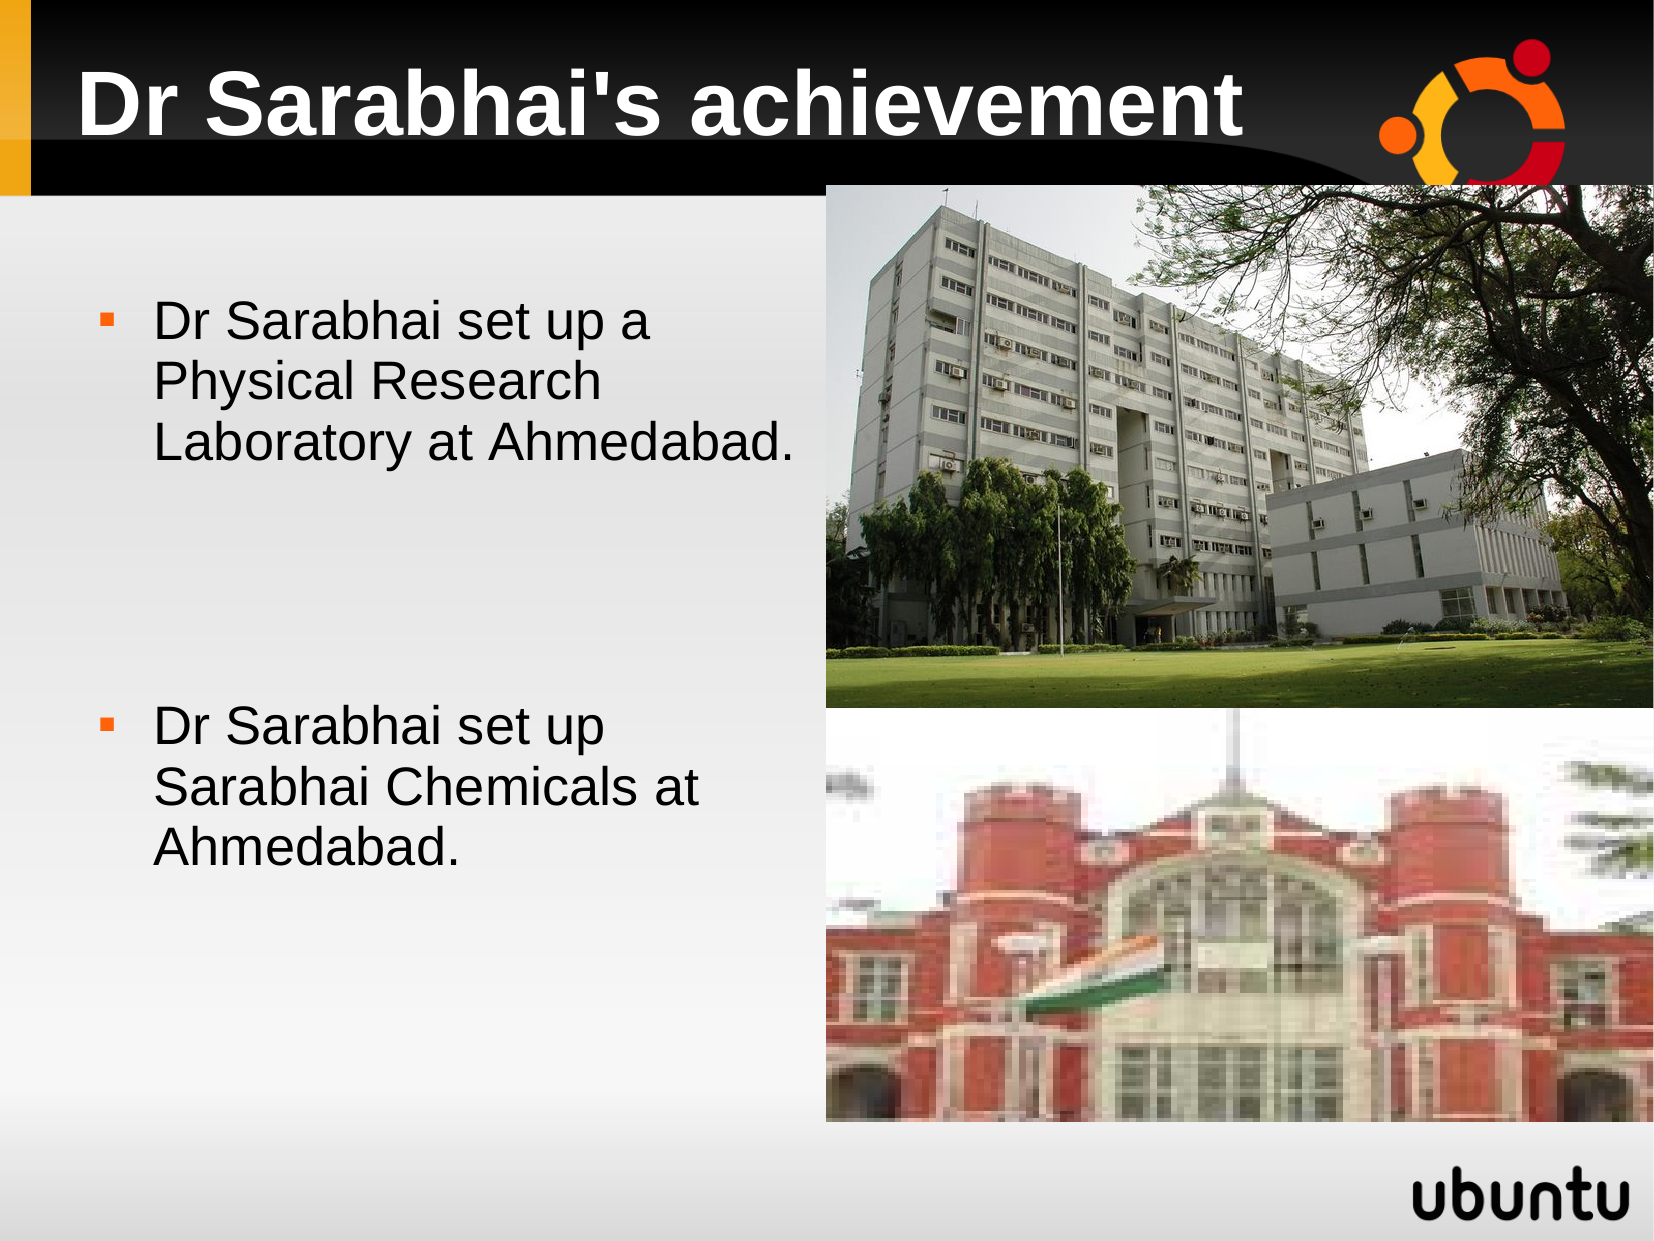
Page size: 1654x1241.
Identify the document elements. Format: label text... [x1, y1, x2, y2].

list Dr Sarabhai set up a Physical Research Laboratory at Ahmedabad. Dr Sarabhai set up Sarabhai Chemicals at Ahmedabad. [82, 290, 809, 1094]
title Dr Sarabhai's achievement [76, 0, 1565, 208]
picture [0, 0, 1654, 1241]
